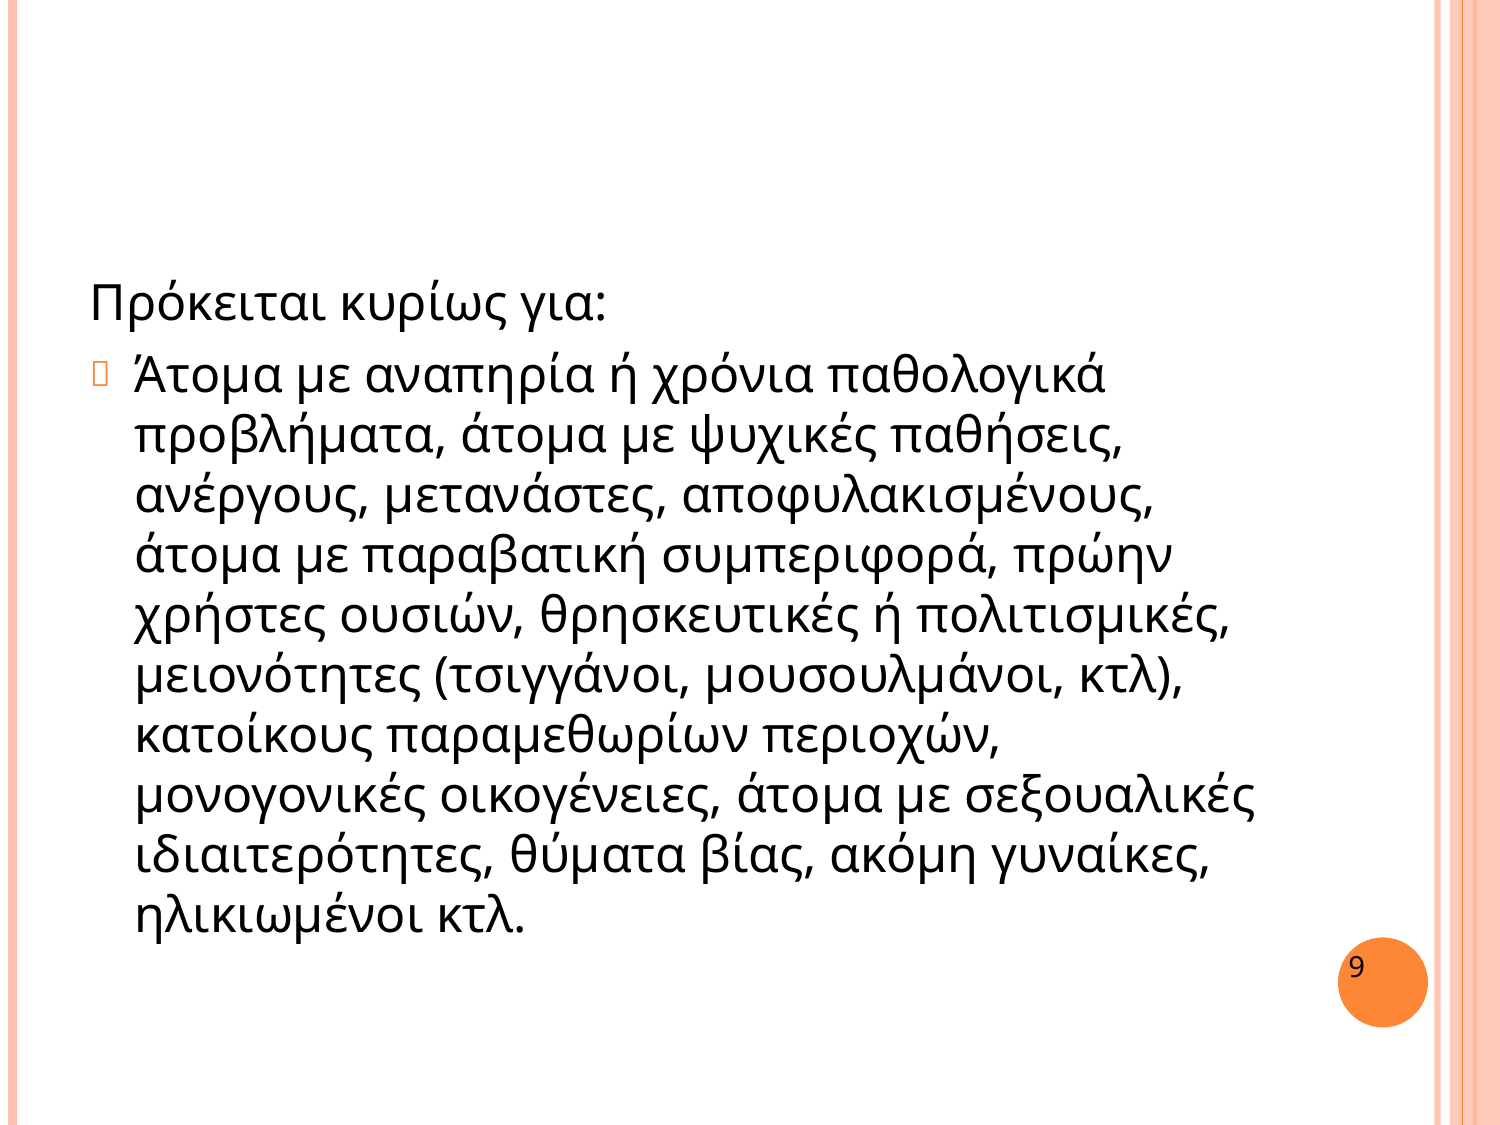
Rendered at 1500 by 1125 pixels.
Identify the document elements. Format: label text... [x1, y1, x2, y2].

slide_number <αριθμός> [1333, 940, 1434, 1027]
list Πρόκειται κυρίως για: Άτομα με αναπηρία ή χρόνια παθολογικά προβλήματα, άτομα με ψυχικές παθήσεις, ανέργους, μετανάστες, αποφυλακισμένους, άτομα με παραβατική συμπεριφορά, πρώην χρήστες ουσιών, θρησκευτικές ή πολιτισμικές, μειονότητες (τσιγγάνοι, μουσουλμάνοι, κτλ), κατοίκους παραμεθωρίων περιοχών, μονογονικές οικογένειες, άτομα με σεξουαλικές ιδιαιτερότητες, θύματα βίας, ακόμη γυναίκες, ηλικιωμένοι κτλ. [75, 262, 1300, 1062]
